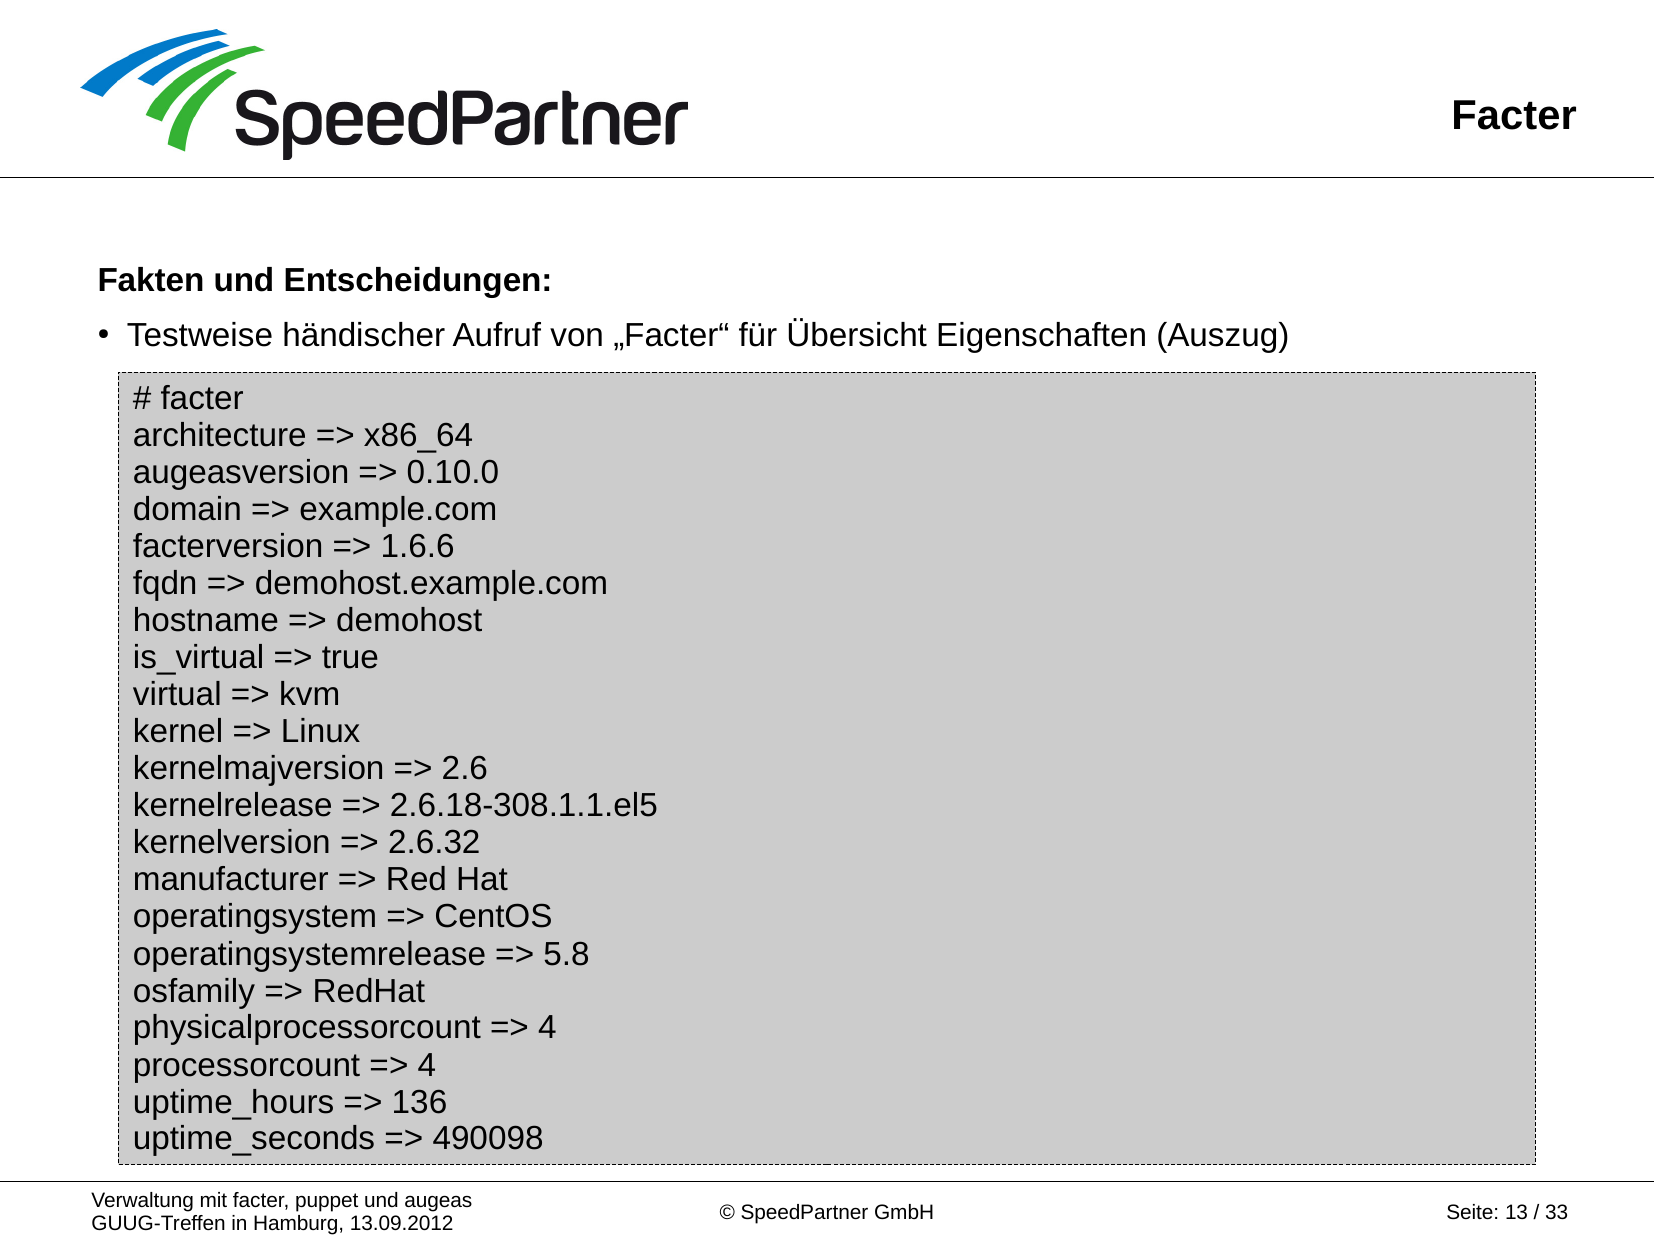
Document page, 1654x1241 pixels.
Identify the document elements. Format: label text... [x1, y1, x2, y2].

text_box Fakten und Entscheidungen: Testweise händischer Aufruf von „Facter“ für Übersicht Eigenschaften (Auszug) [82, 253, 1565, 1177]
picture [80, 29, 688, 160]
title Facter [590, 70, 1577, 160]
text_box # facter architecture => x86_64 augeasversion => 0.10.0 domain => example.com facterversion => 1.6.6 fqdn => demohost.example.com hostname => demohost is_virtual => true virtual => kvm kernel => Linux kernelmajversion => 2.6 kernelrelease => 2.6.18-308.1.1.el5 kernelversion => 2.6.32 manufacturer => Red Hat operatingsystem => CentOS operatingsystemrelease => 5.8 osfamily => RedHat physicalprocessorcount => 4 processorcount => 4 uptime_hours => 136 uptime_seconds => 490098 [118, 372, 1536, 1165]
